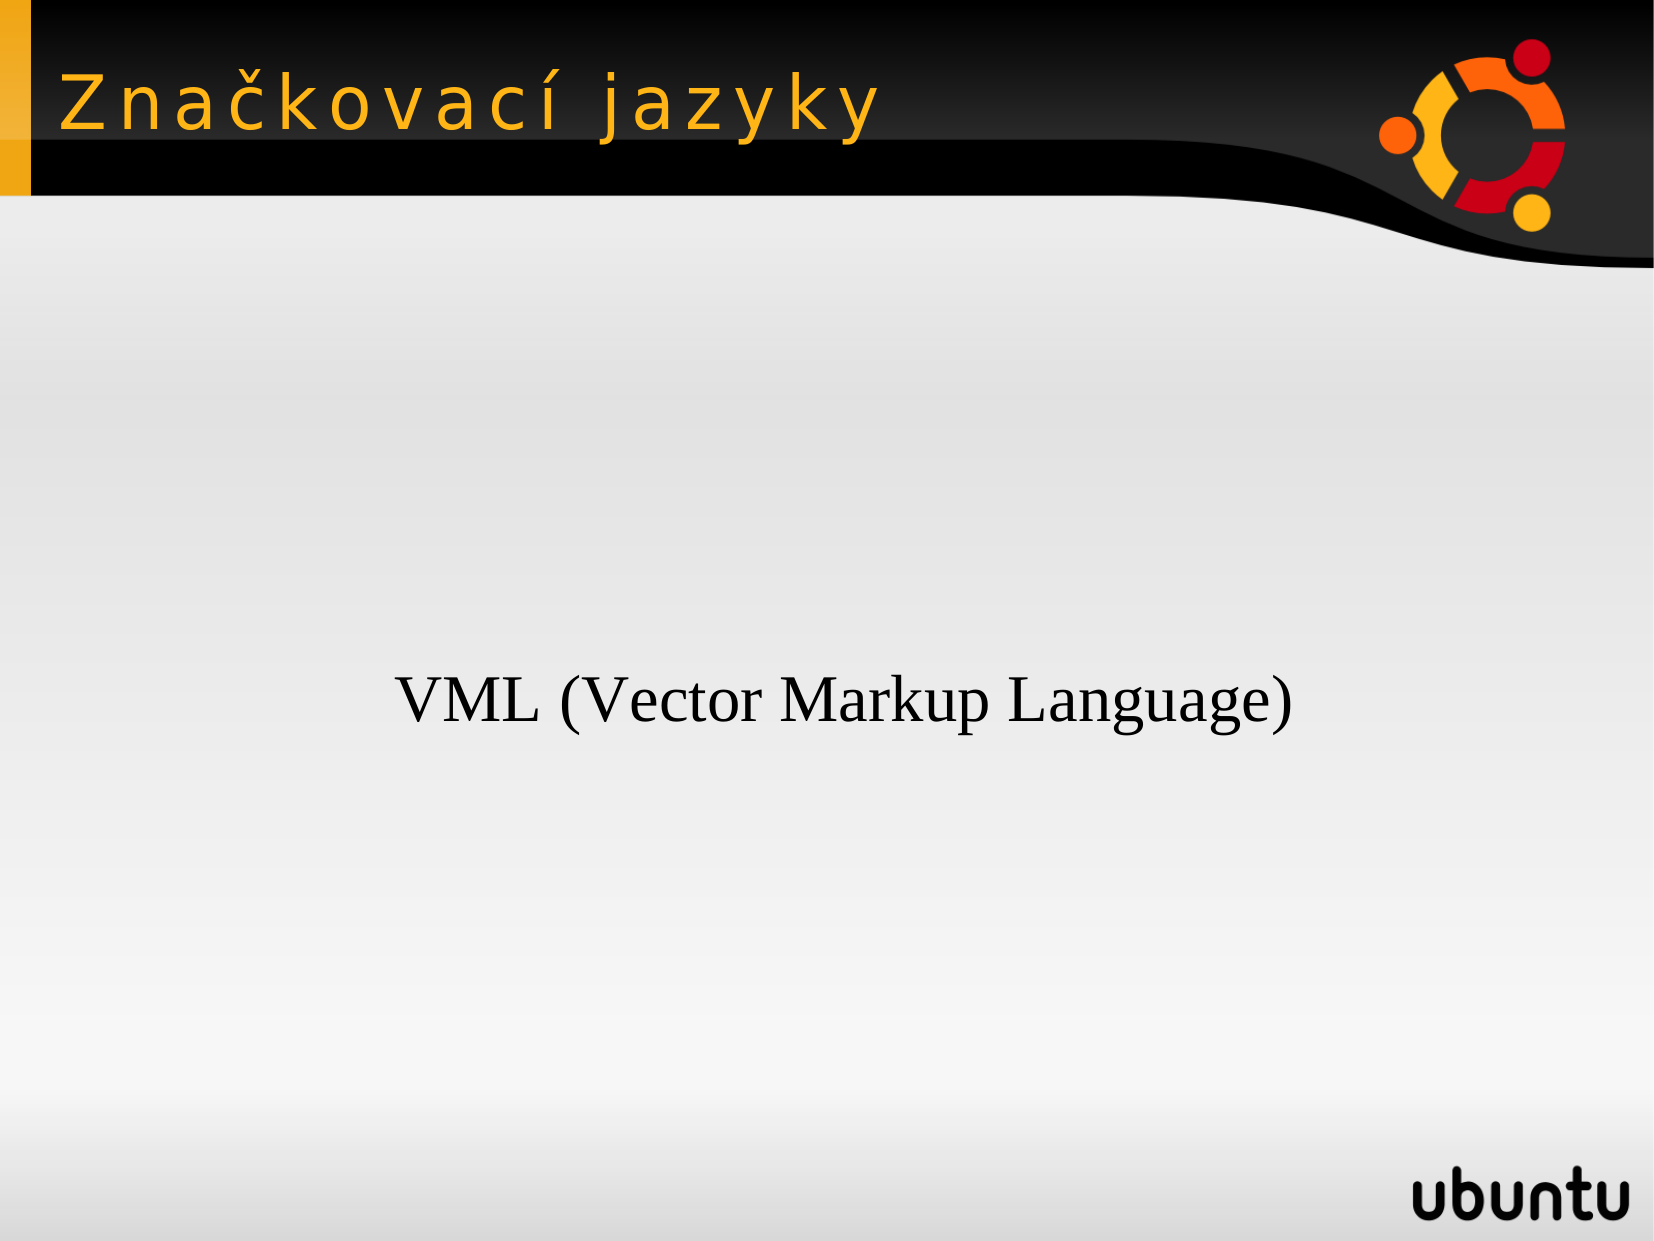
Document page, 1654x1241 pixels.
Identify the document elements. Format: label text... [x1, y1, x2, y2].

title Značkovací jazyky [59, 29, 1270, 178]
picture [0, 0, 1654, 1241]
subtitle VML (Vector Markup Language) [82, 290, 1571, 1109]
